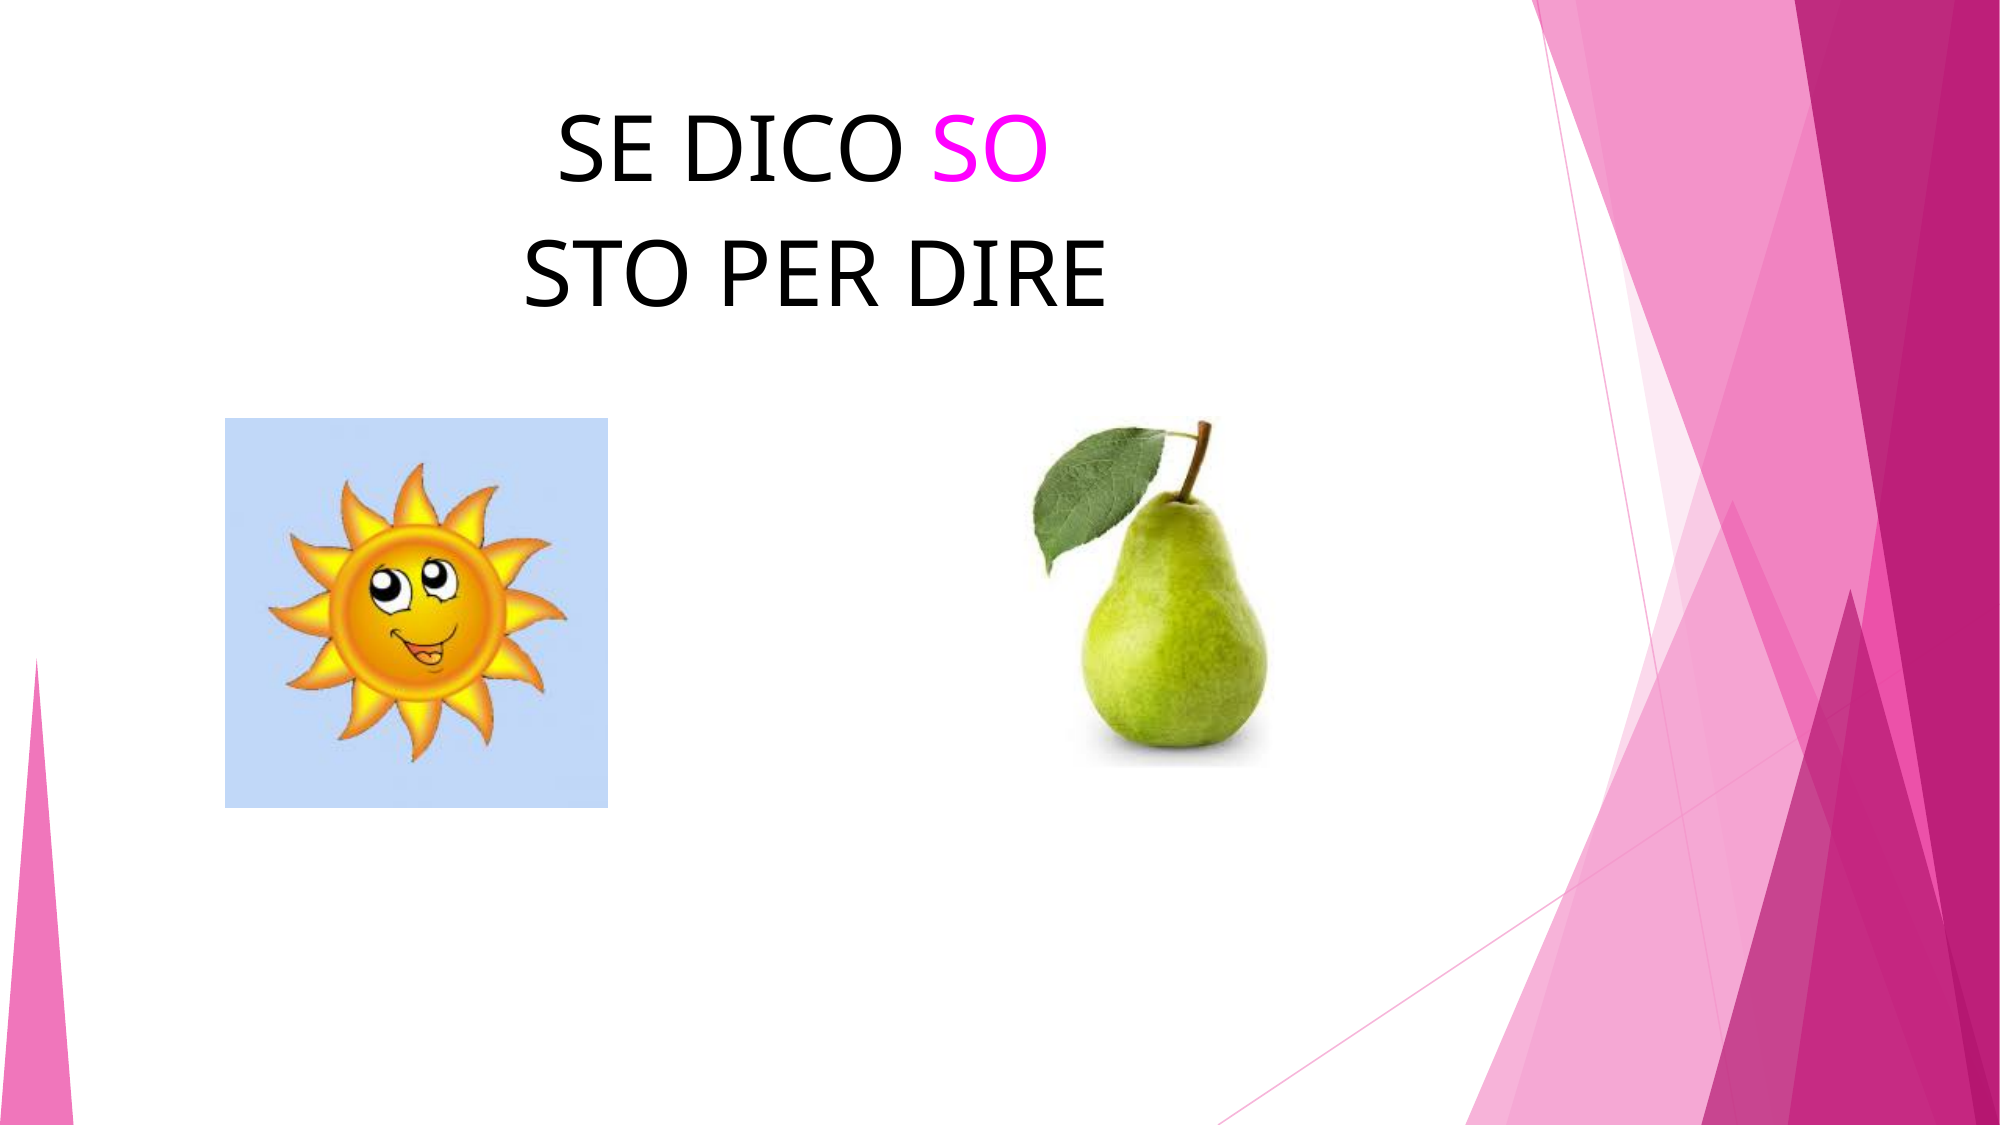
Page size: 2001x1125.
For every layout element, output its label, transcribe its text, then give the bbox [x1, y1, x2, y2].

picture [225, 418, 608, 808]
picture [974, 416, 1326, 768]
title SE DICO SO STO PER DIRE [111, 99, 1522, 317]
